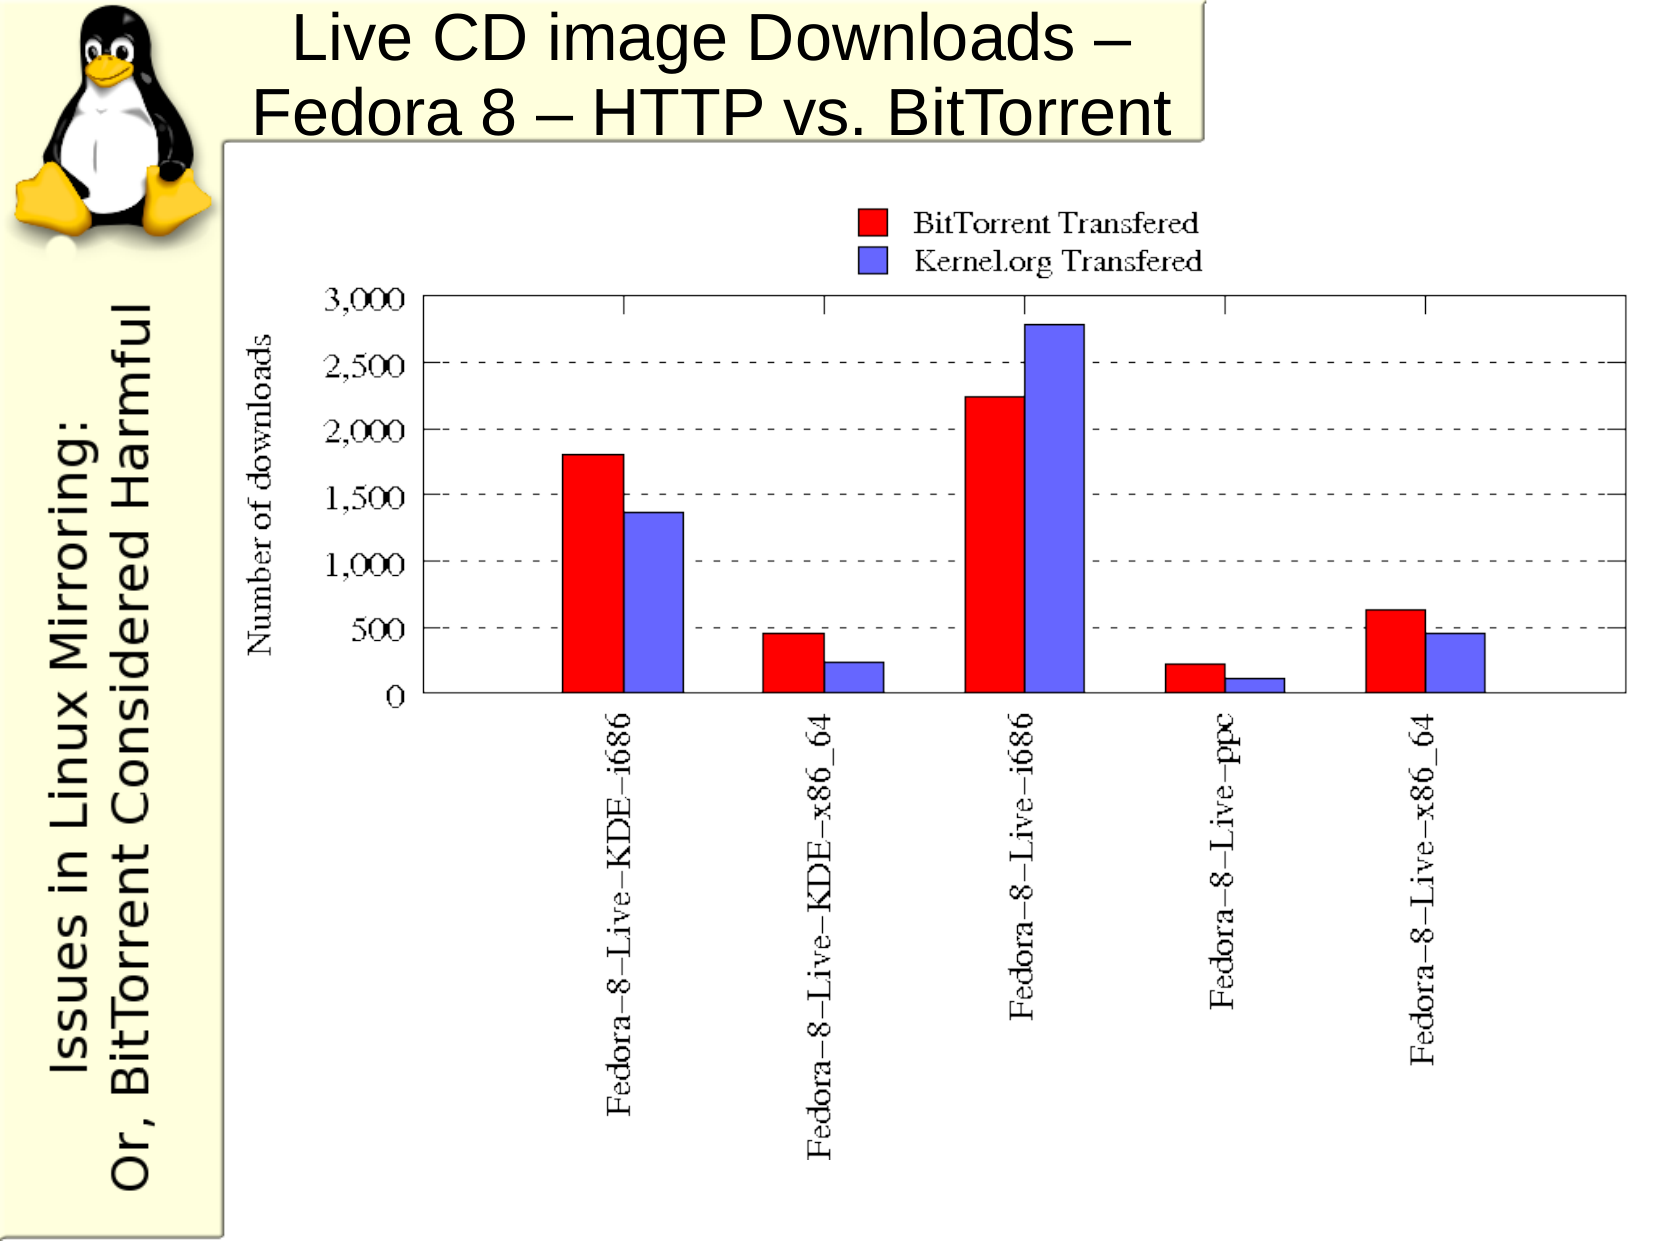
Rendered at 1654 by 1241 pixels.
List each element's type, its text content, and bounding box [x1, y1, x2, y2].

title Live CD image Downloads – Fedora 8 – HTTP vs. BitTorrent [224, 0, 1200, 150]
picture [0, 0, 1654, 1241]
